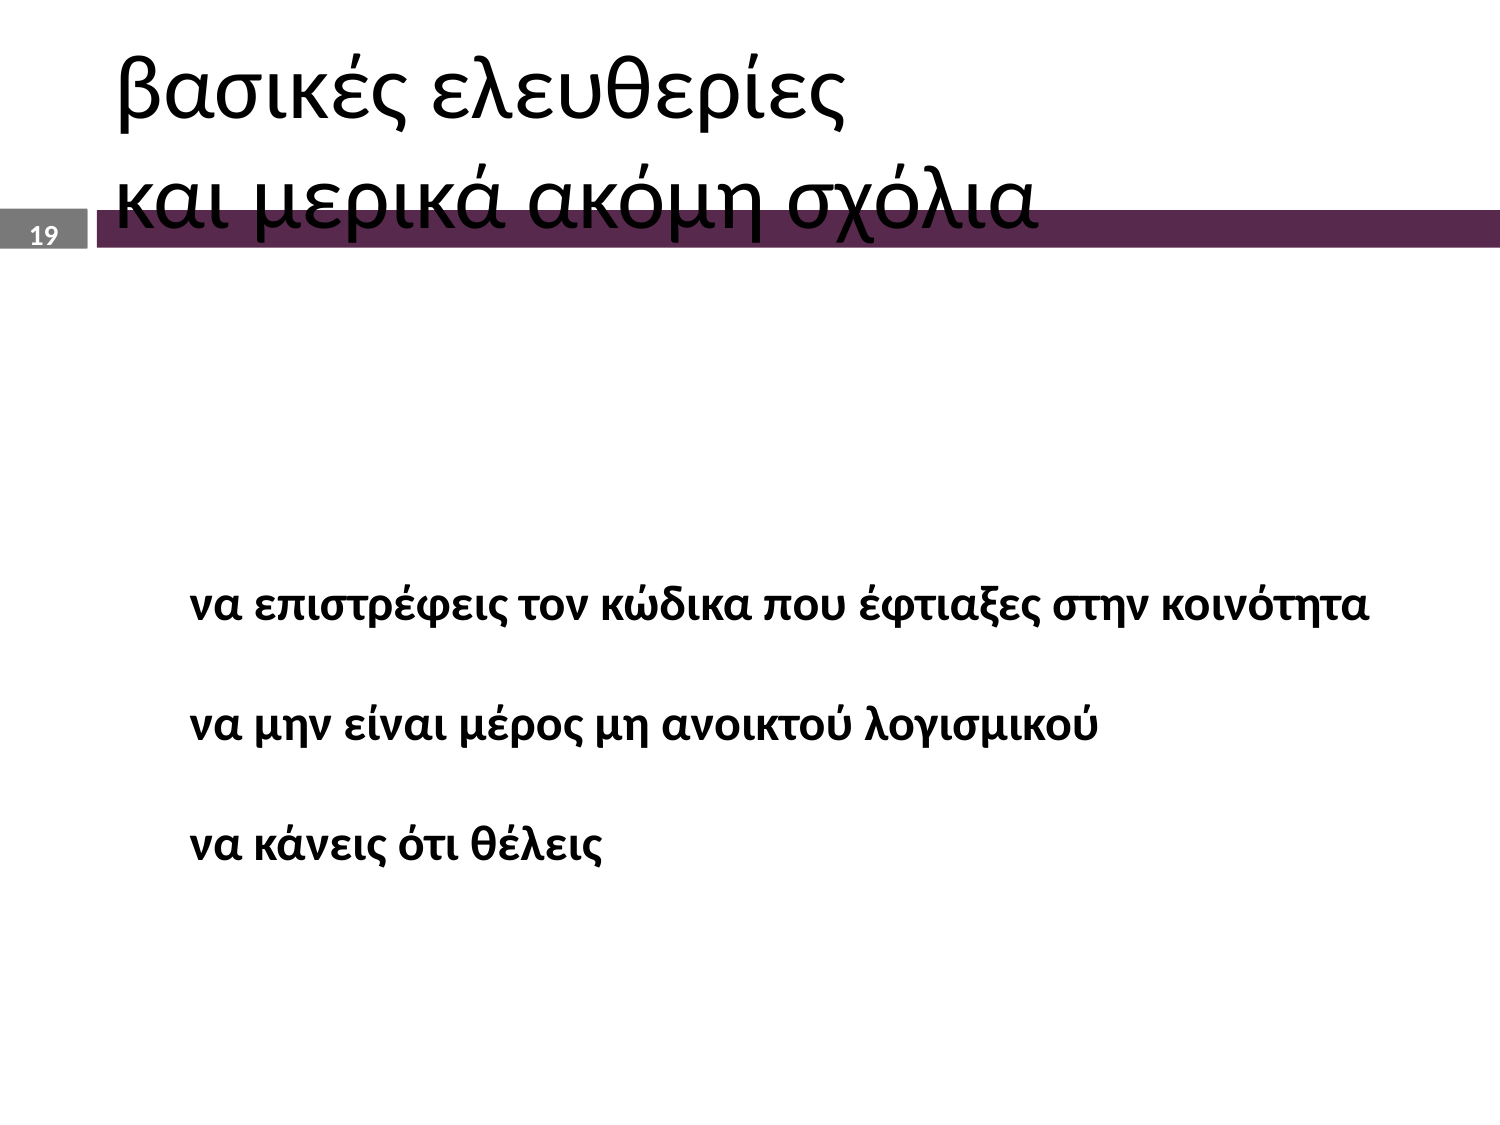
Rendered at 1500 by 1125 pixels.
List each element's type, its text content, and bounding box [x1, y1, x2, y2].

text_box [0, 208, 88, 249]
list να επιστρέφεις τον κώδικα που έφτιαξες στην κοινότητα να μην είναι μέρος μη ανοικτού λογισμικού να κάνεις ότι θέλεις [174, 262, 1500, 1000]
title βασικές ελευθερίες και μερικά ακόμη σχόλια [100, 19, 1438, 182]
